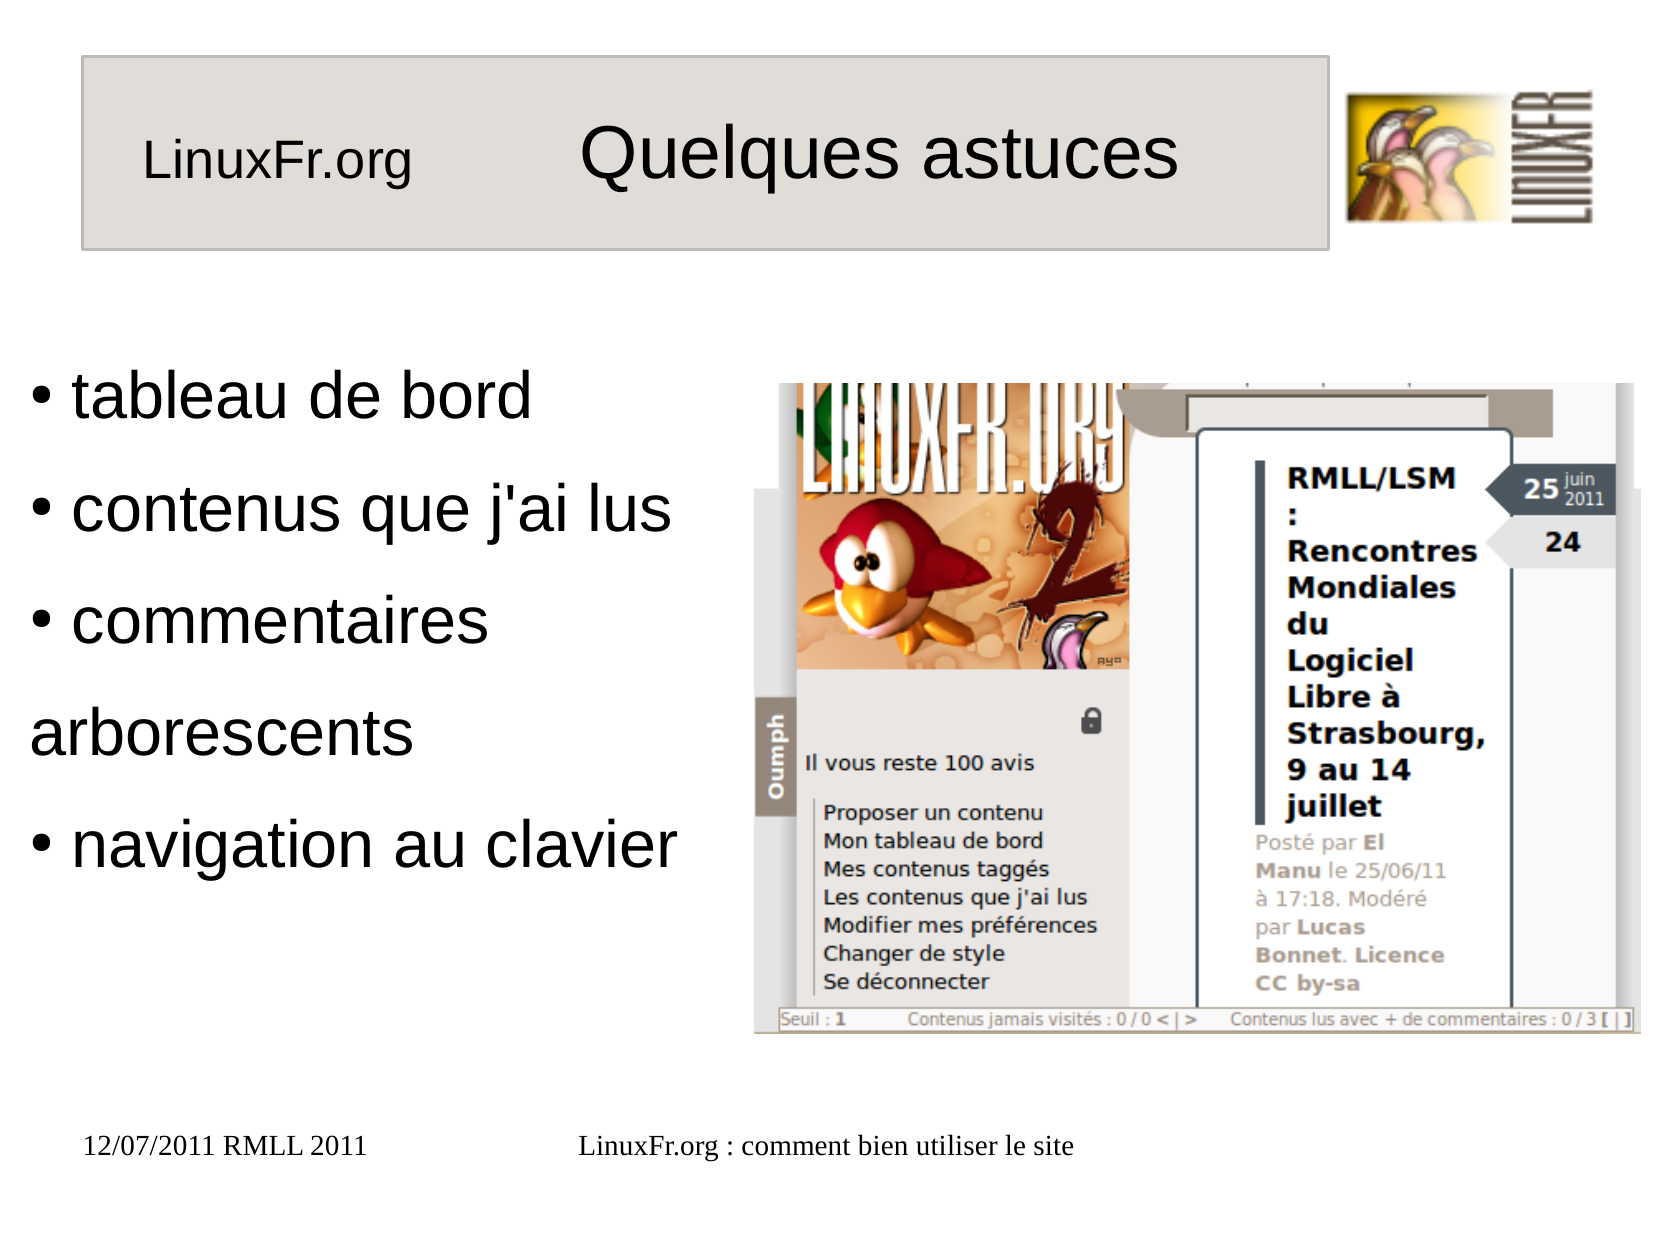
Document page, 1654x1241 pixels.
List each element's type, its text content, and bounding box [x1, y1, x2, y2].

subtitle tableau de bord contenus que j'ai lus commentaires arborescents navigation au clavier [29, 321, 739, 903]
picture [1341, 88, 1601, 229]
picture [754, 383, 1641, 1034]
title LinuxFr.org Quelques astuces [82, 56, 1329, 250]
